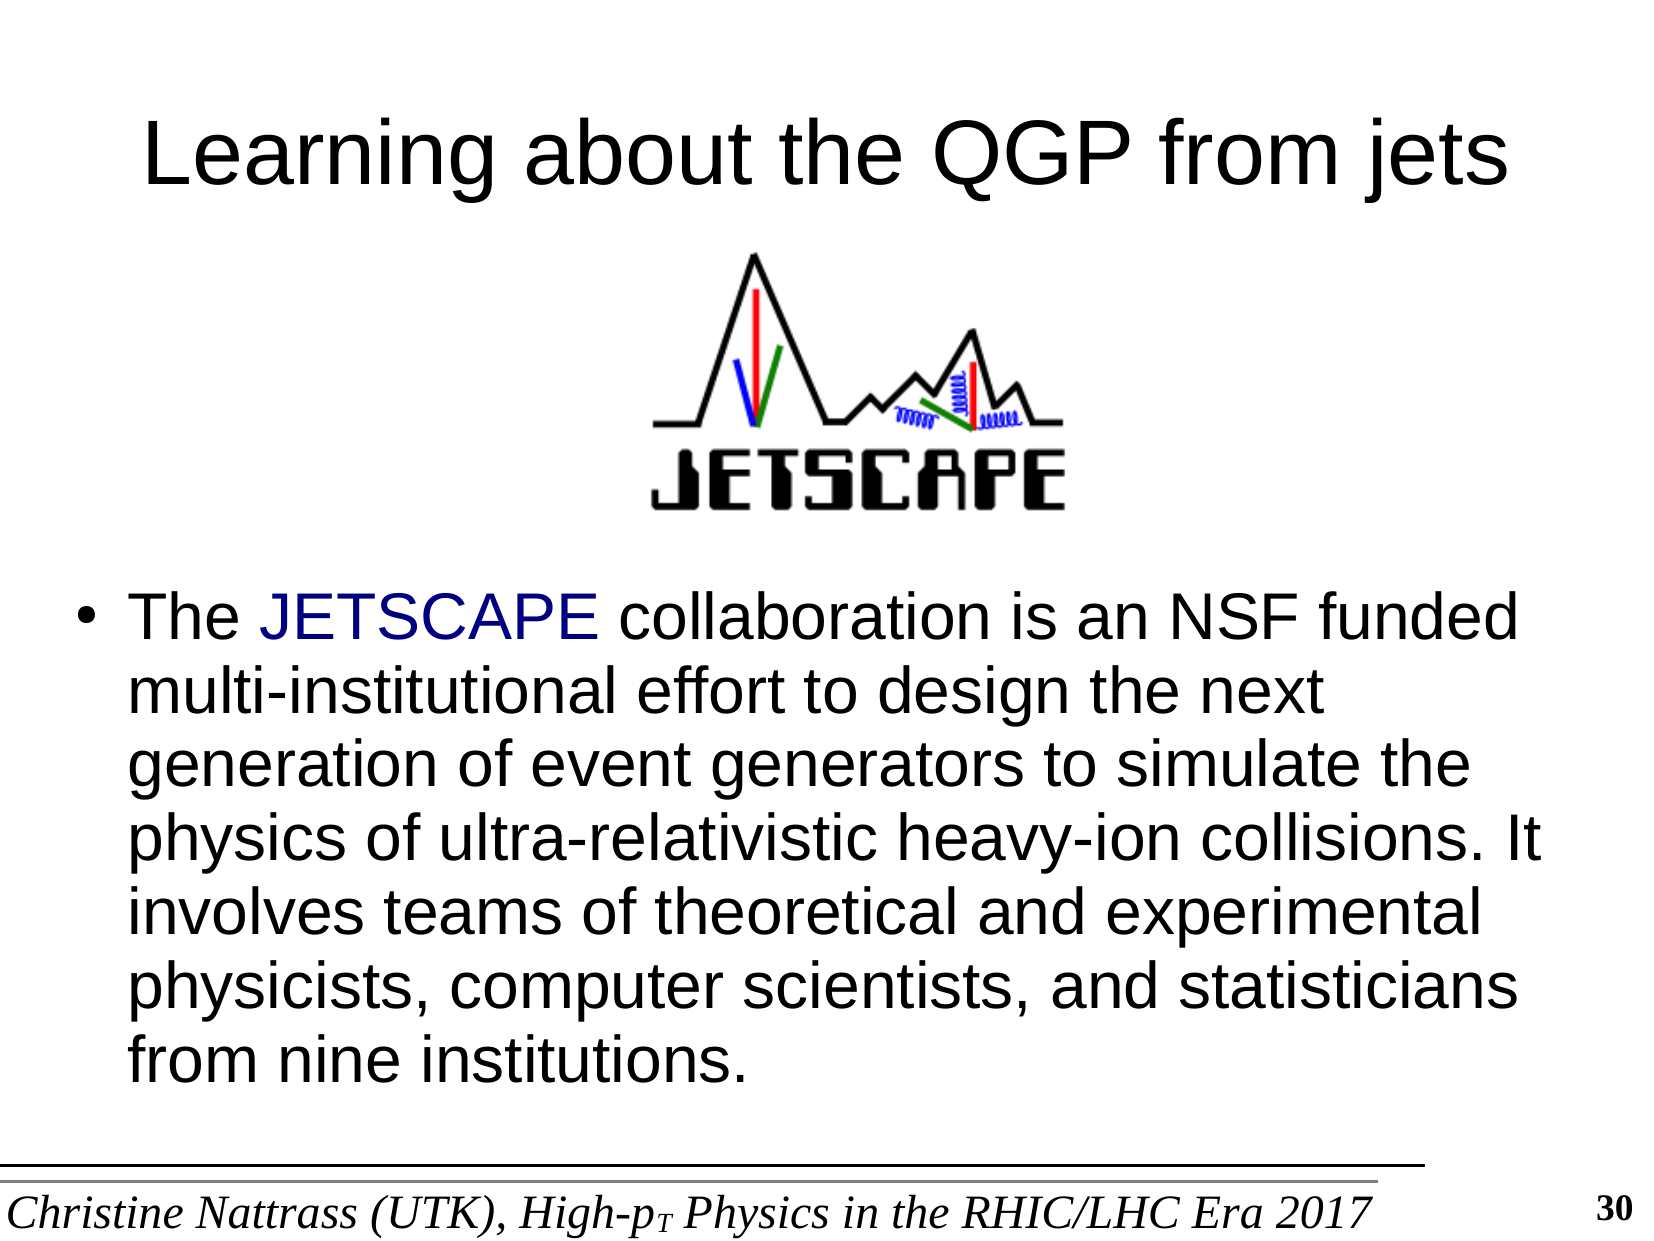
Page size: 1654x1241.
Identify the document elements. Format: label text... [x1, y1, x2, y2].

list The JETSCAPE collaboration is an NSF funded multi-institutional effort to design the next generation of event generators to simulate the physics of ultra-relativistic heavy-ion collisions. It involves teams of theoretical and experimental physicists, computer scientists, and statisticians from nine institutions. [57, 579, 1647, 1097]
title Learning about the QGP from jets [82, 49, 1571, 257]
picture [641, 244, 1074, 514]
